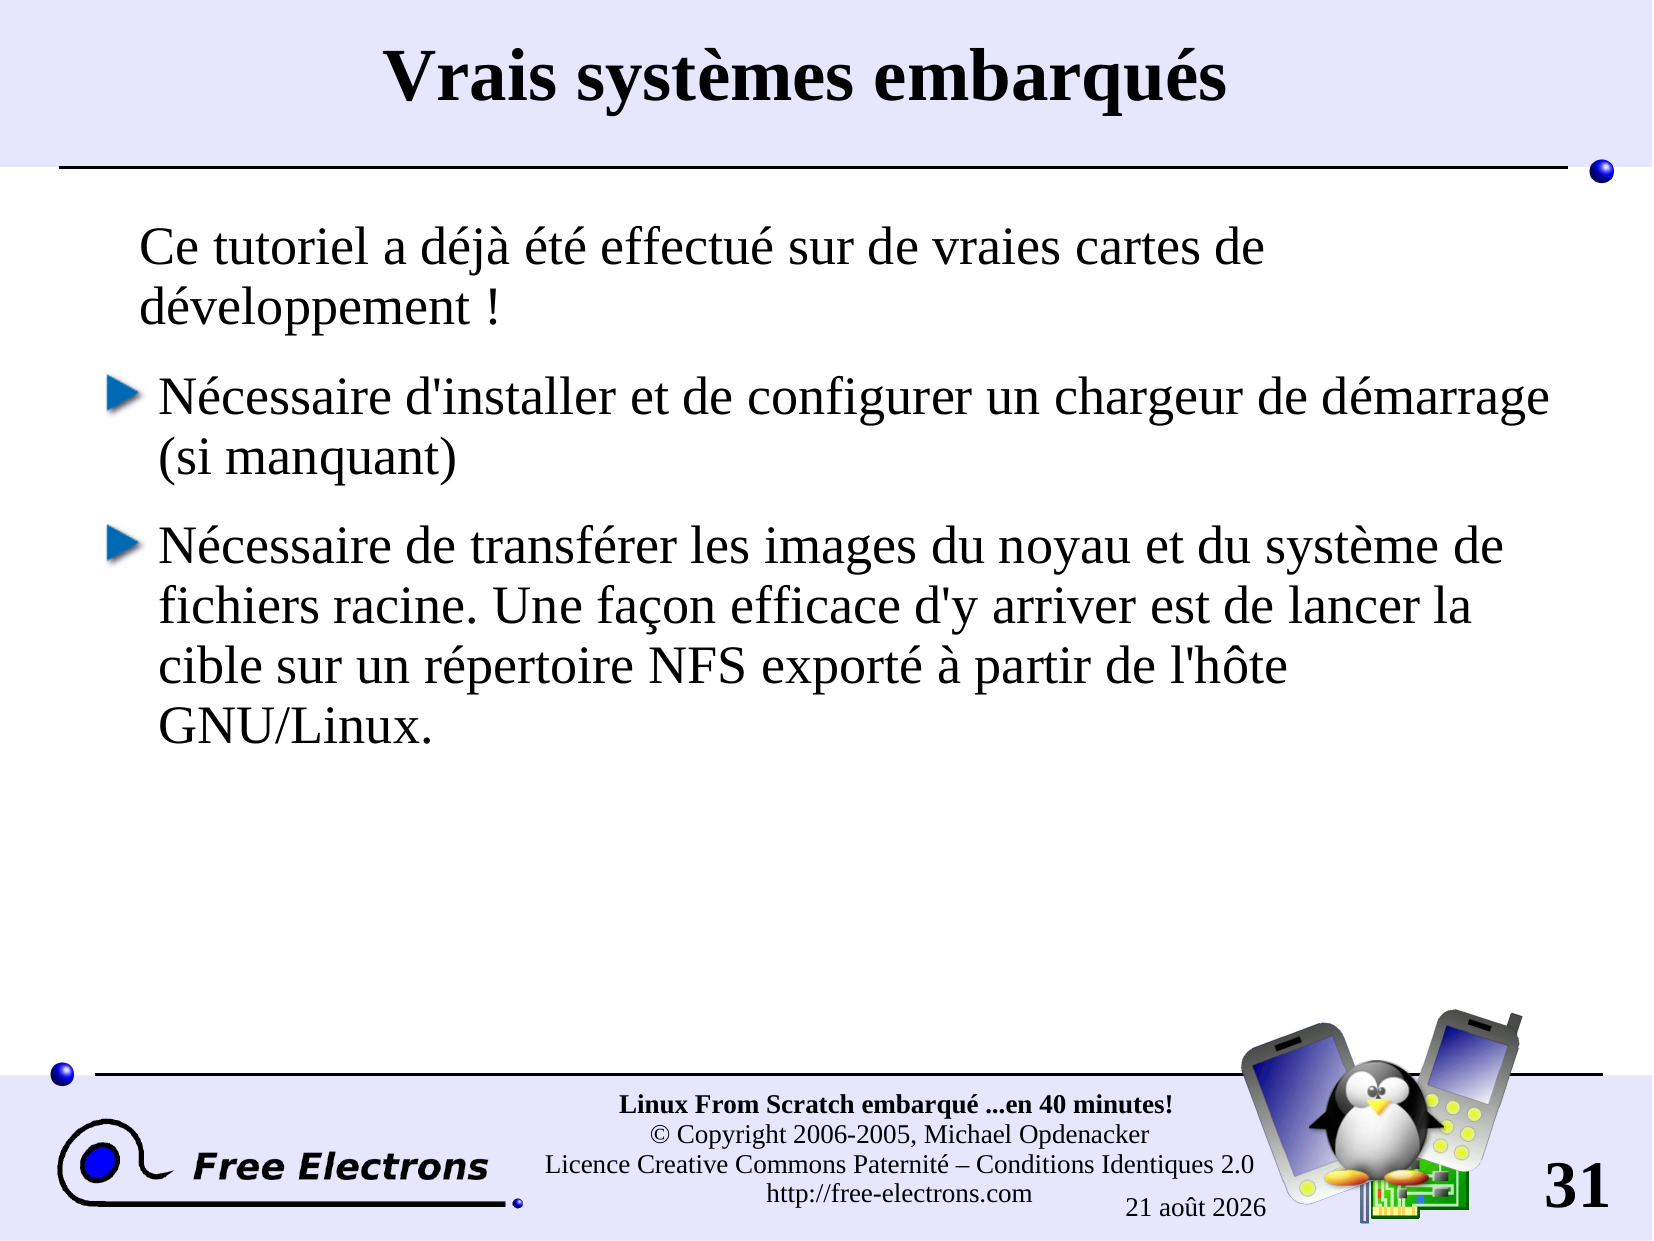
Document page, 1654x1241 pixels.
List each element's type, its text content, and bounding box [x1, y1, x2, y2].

picture [1231, 1067, 1520, 1241]
title Vrais systèmes embarqués [60, 25, 1551, 124]
picture [50, 1108, 527, 1216]
list Ce tutoriel a déjà été effectué sur de vraies cartes de développement ! Nécessaire d'installer et de configurer un chargeur de démarrage (si manquant) Nécessaire de transférer les images du noyau et du système de fichiers racine. Une façon efficace d'y arriver est de lancer la cible sur un répertoire NFS exporté à partir de l'hôte GNU/Linux. [87, 216, 1565, 1067]
